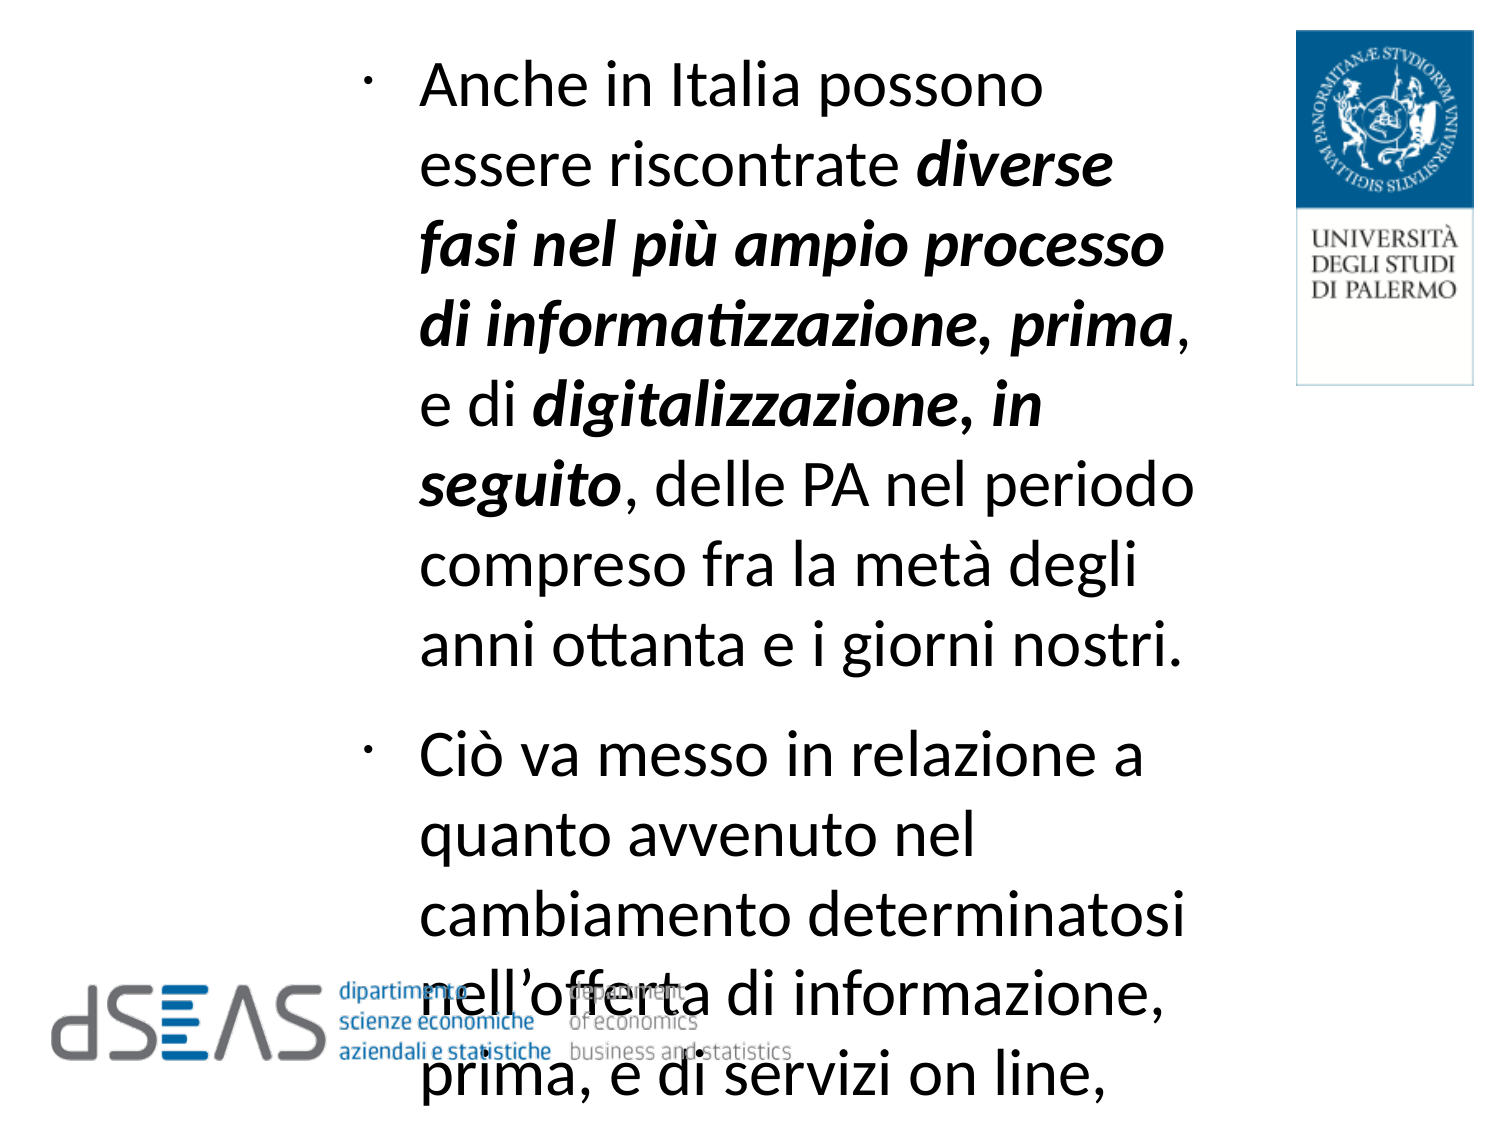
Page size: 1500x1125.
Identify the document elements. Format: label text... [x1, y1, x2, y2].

picture [29, 888, 821, 1121]
list Anche in Italia possono essere riscontrate diverse fasi nel più ampio processo di informatizzazione, prima, e di digitalizzazione, in seguito, delle PA nel periodo compreso fra la metà degli anni ottanta e i giorni nostri. Ciò va messo in relazione a quanto avvenuto nel cambiamento determinatosi nell’offerta di informazione, prima, e di servizi on line, dopo che, più in generale, ha coinvolto l’intero mondo digitale, e che ha vissuto più fasi nelle quali anche le PA venivano coinvolte come istituzioni che, attraverso la rete, avrebbero dovuto offrire nuovi servizi [348, 32, 1236, 1035]
picture [1296, 30, 1474, 386]
